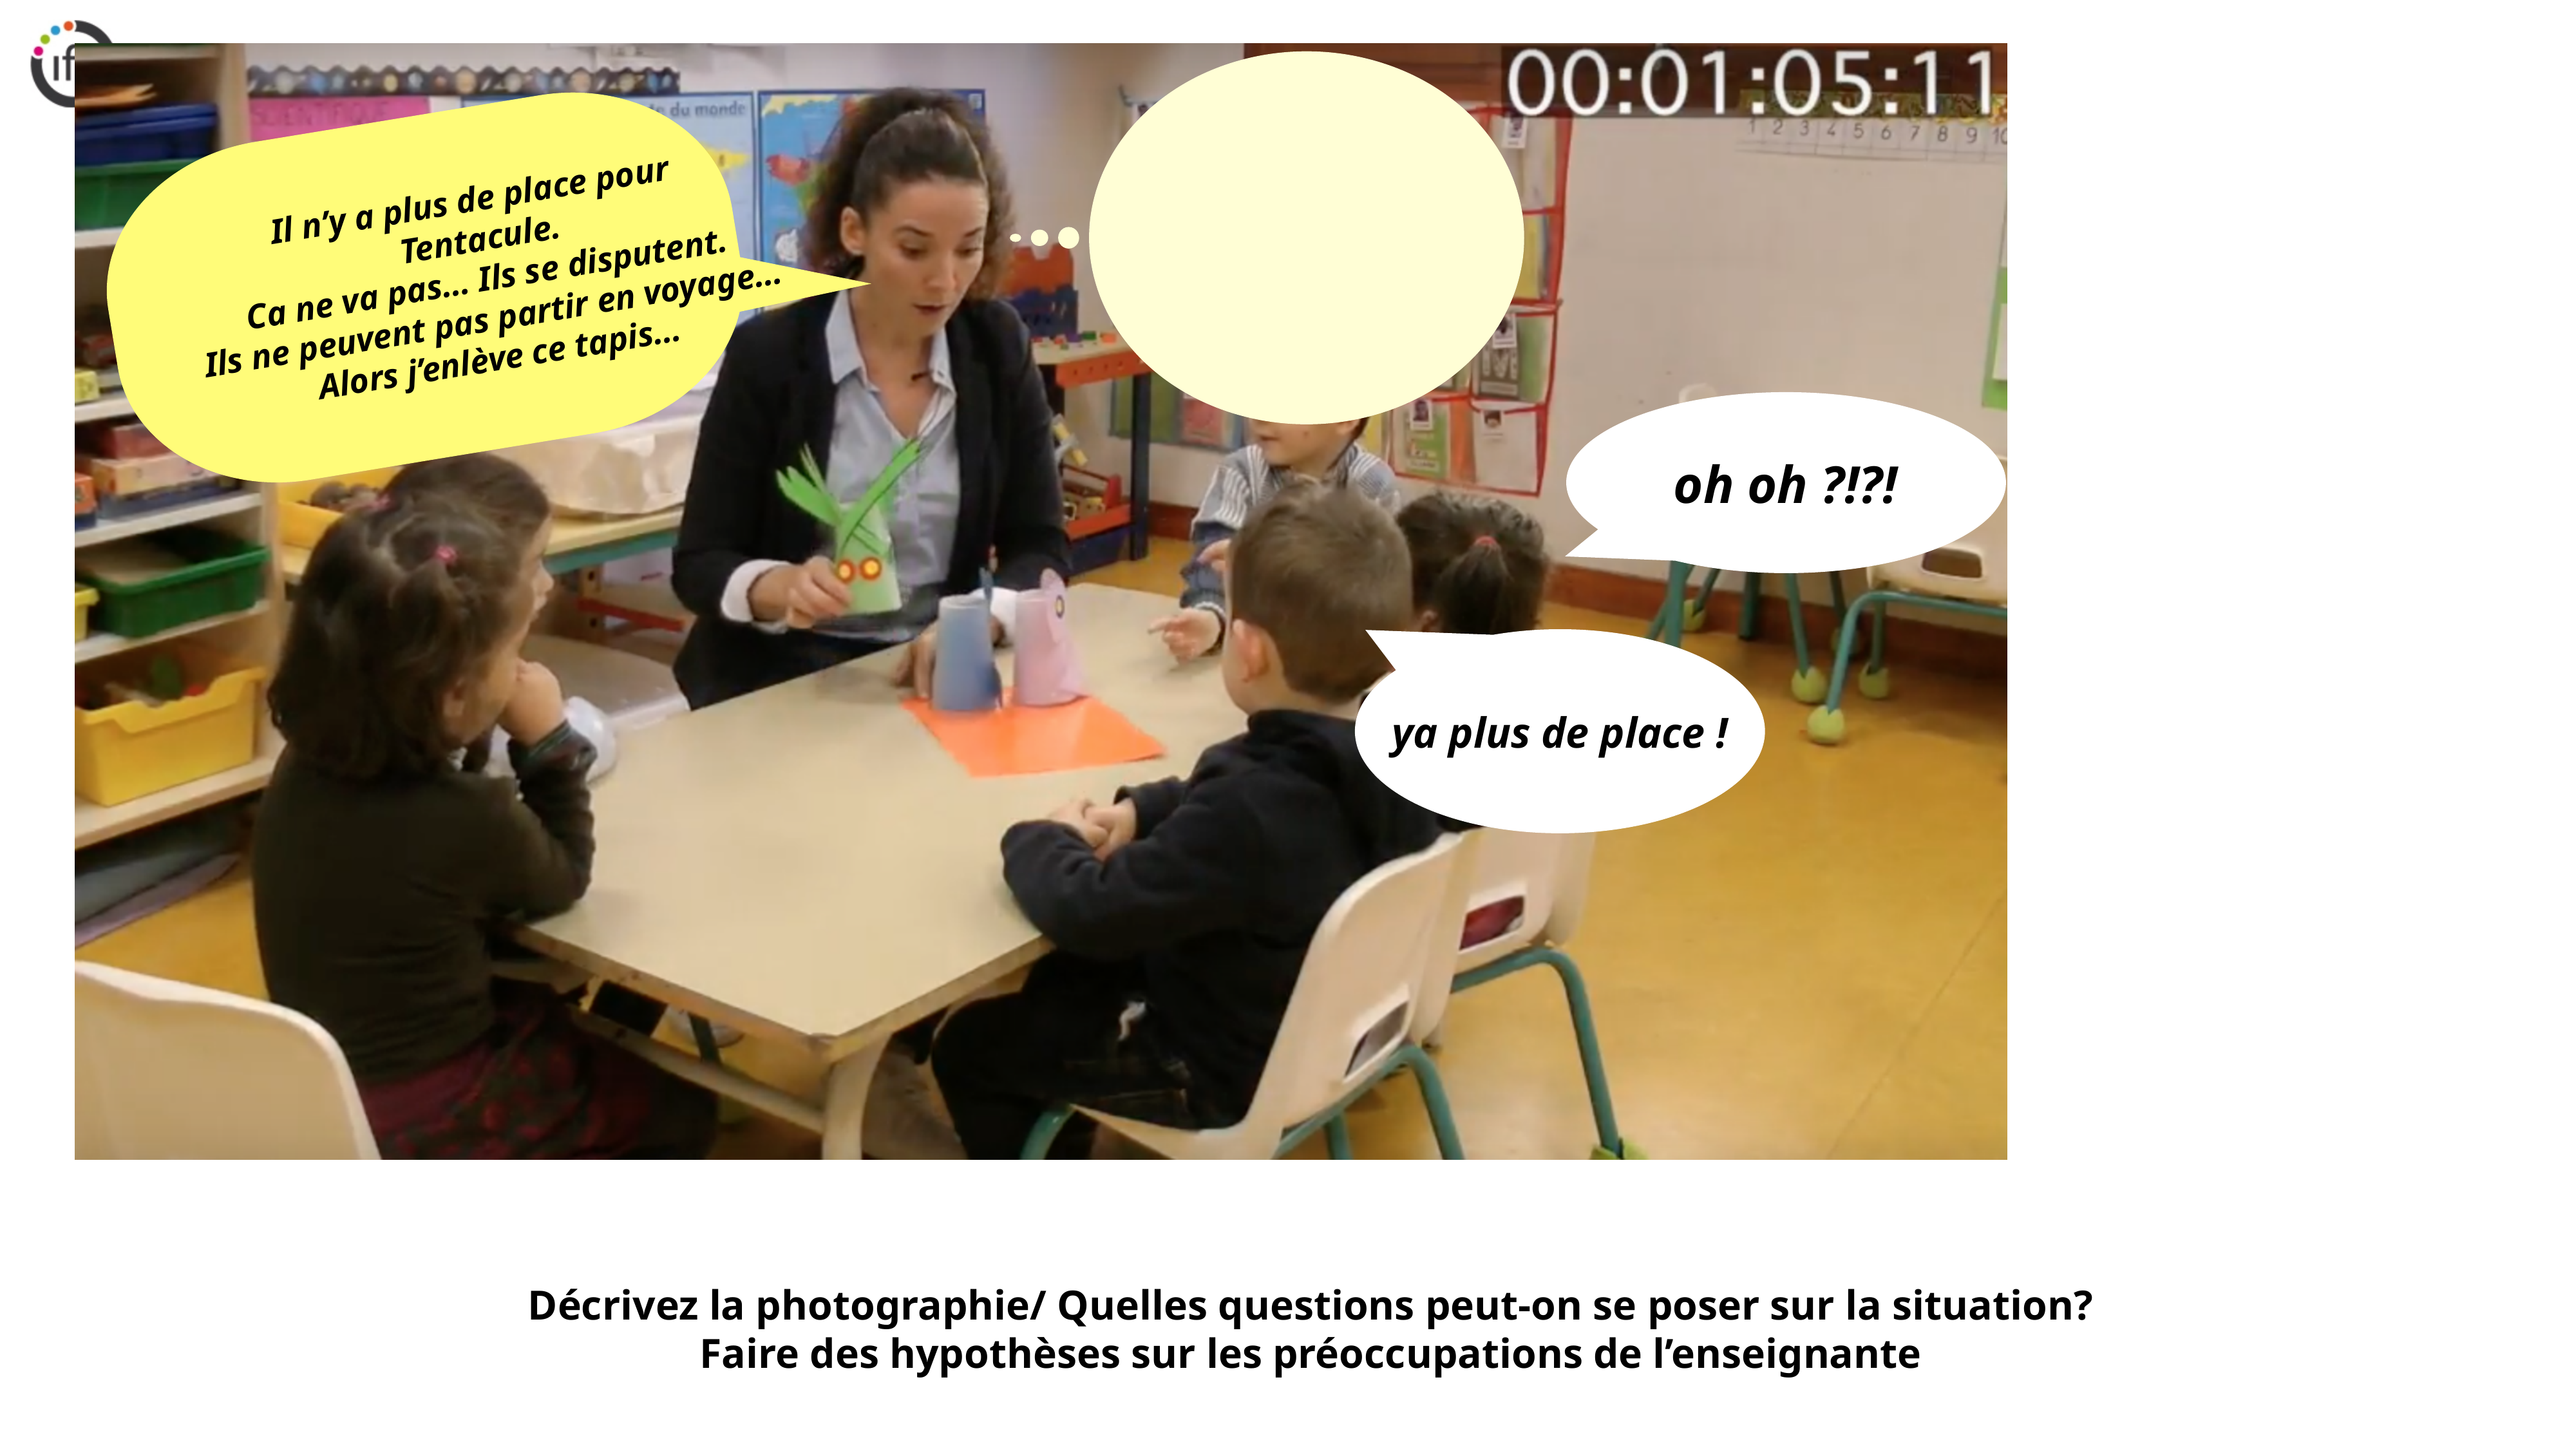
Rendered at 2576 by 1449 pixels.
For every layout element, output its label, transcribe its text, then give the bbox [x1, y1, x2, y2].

text_box Décrivez la photographie/ Quelles questions peut-on se poser sur la situation? Faire des hypothèses sur les préoccupations de l’enseignante [522, 1274, 2100, 1382]
text_box [1089, 51, 1524, 424]
text_box [1010, 233, 1021, 242]
text_box [1030, 229, 1048, 246]
text_box Il n’y a plus de place pour Tentacule. Ca ne va pas… Ils se disputent. Ils ne peuvent pas partir en voyage… Alors j’enlève ce tapis… [106, 92, 871, 483]
text_box oh oh ?!?! [1565, 392, 2006, 573]
picture [30, 19, 2007, 1160]
text_box ya plus de place ! [1354, 629, 1765, 833]
text_box [1058, 227, 1079, 249]
